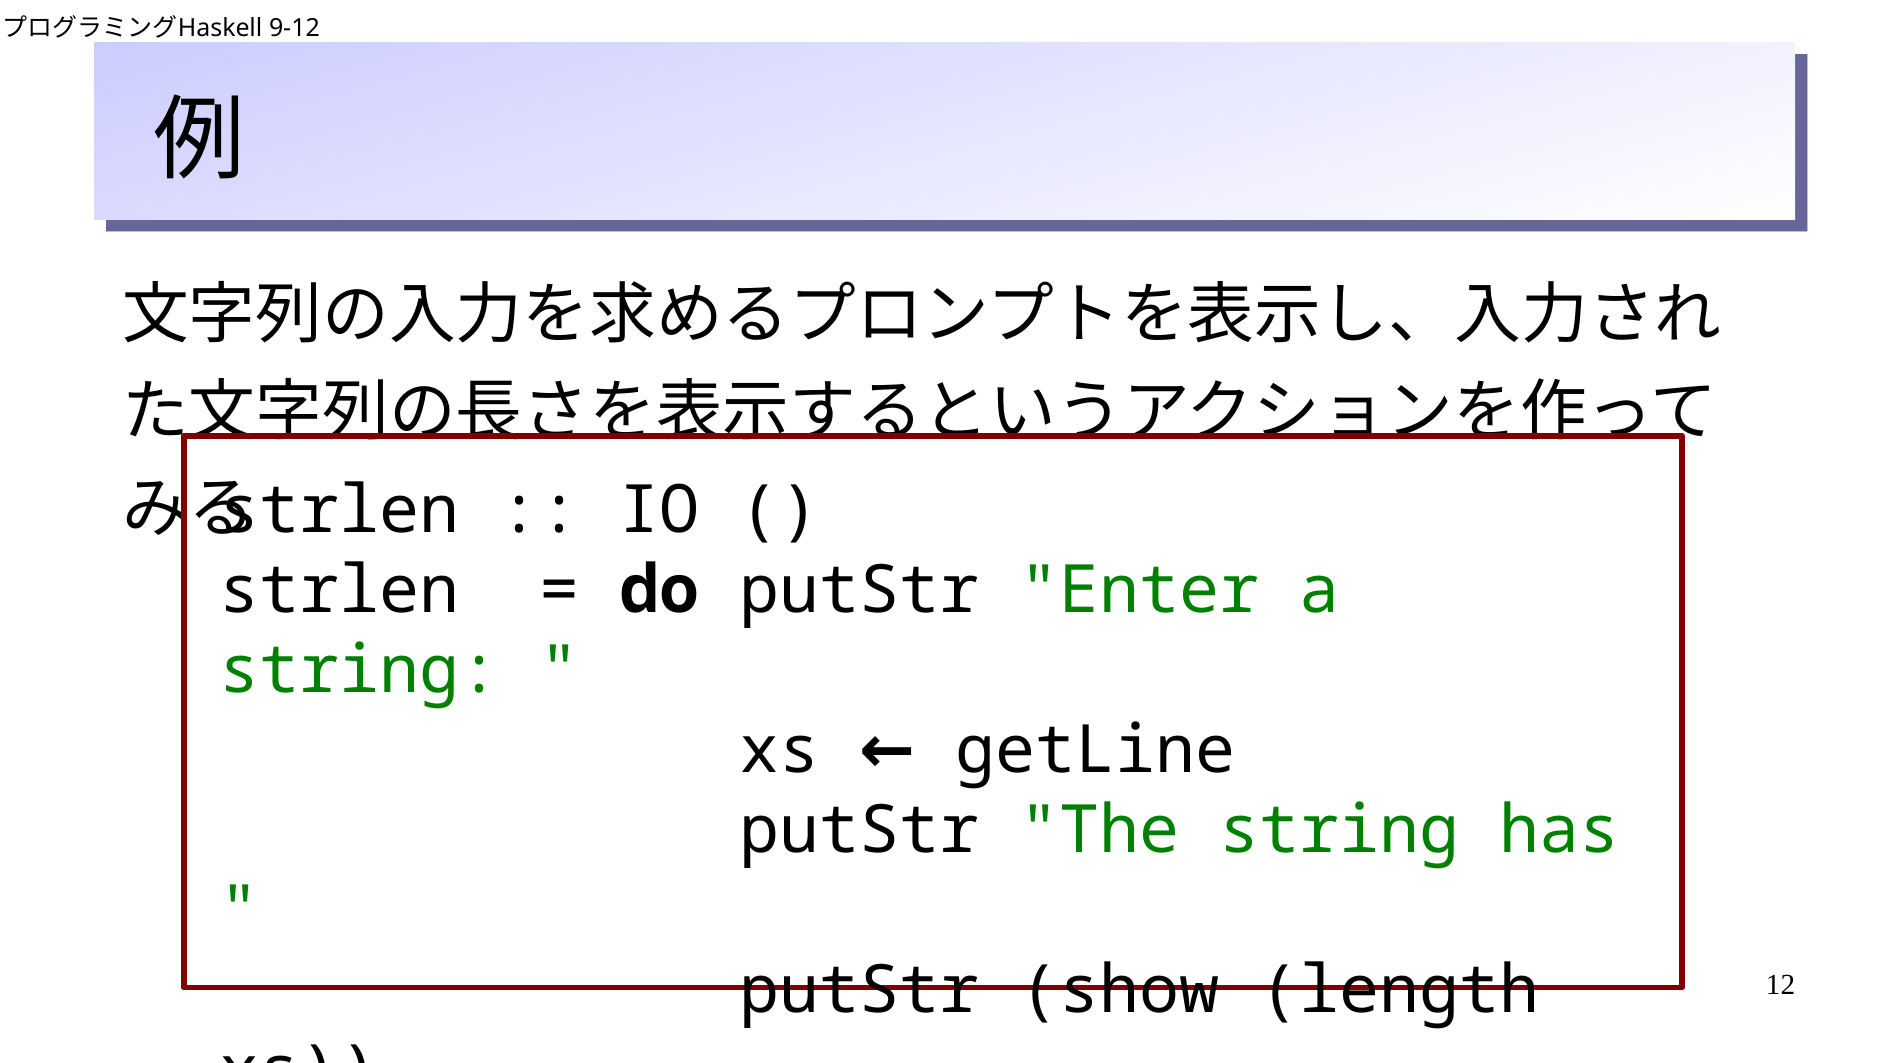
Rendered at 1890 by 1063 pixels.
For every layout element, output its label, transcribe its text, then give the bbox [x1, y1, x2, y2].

text_box strlen :: IO () strlen = do putStr "Enter a string: " xs ← getLine putStr "The string has " putStr (show (length xs)) putStrLn " characters" [183, 436, 1682, 988]
text_box 文字列の入力を求めるプロンプトを表示し、入力された文字列の長さを表示するというアクションを作ってみる [107, 252, 1763, 413]
title 例 [94, 42, 1796, 220]
